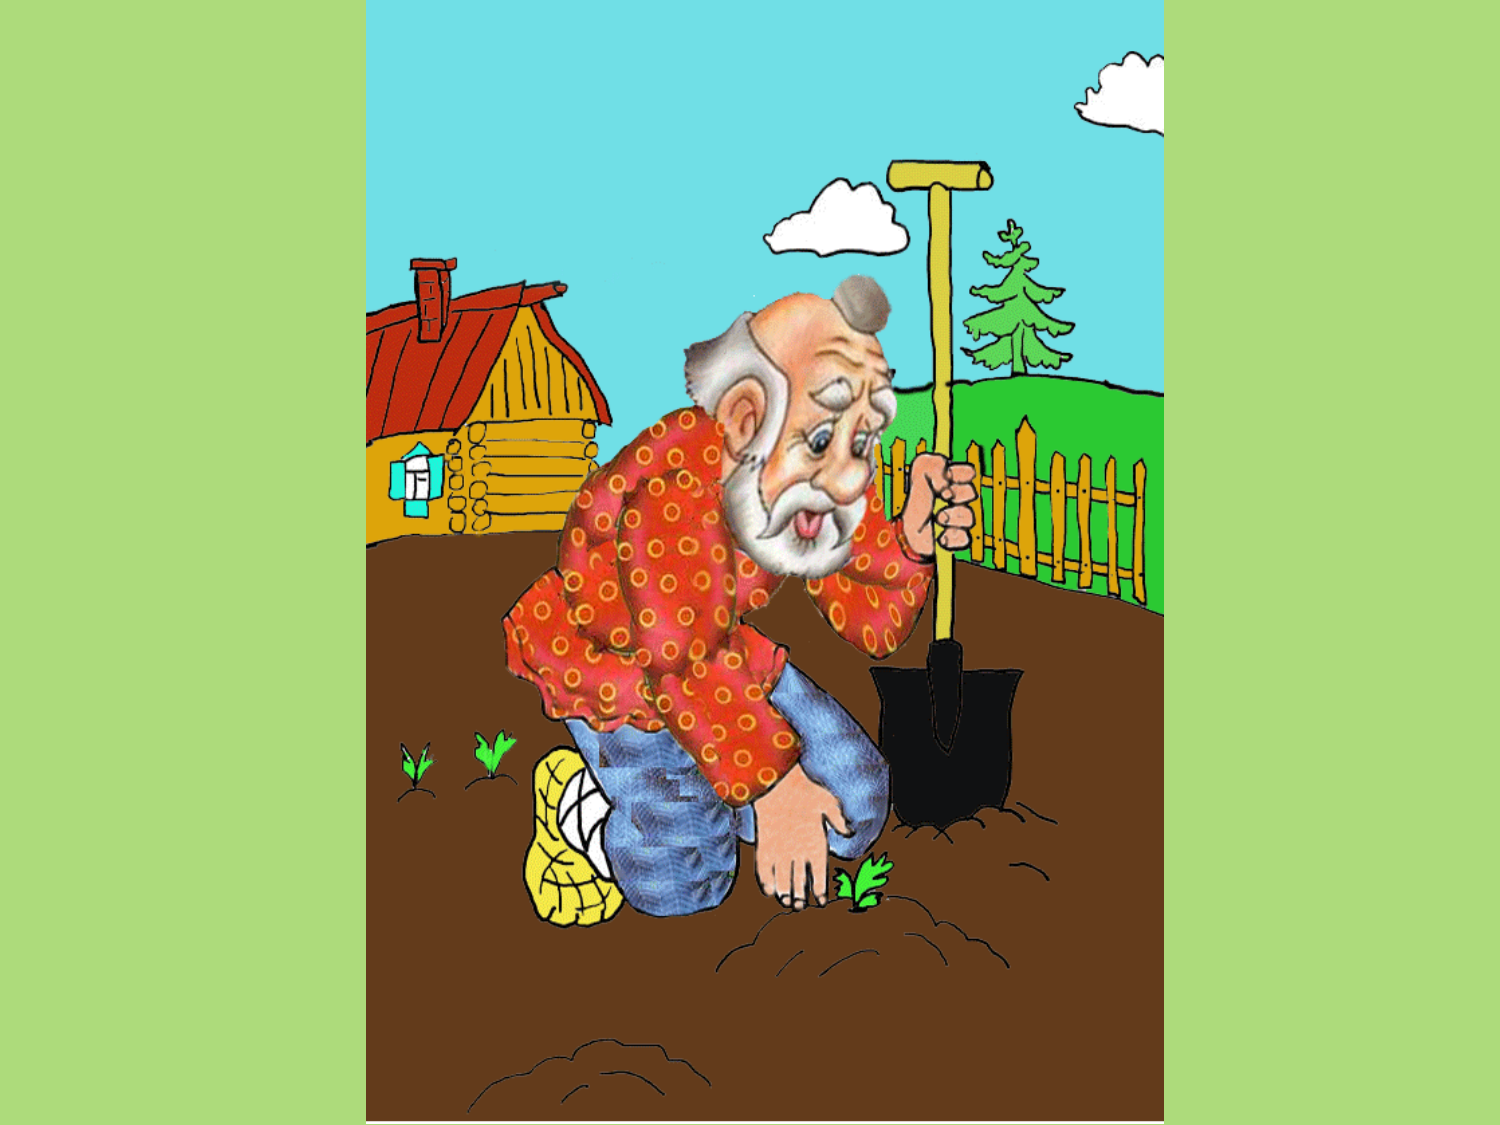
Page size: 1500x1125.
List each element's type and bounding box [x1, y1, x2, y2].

picture [366, 0, 1164, 1124]
